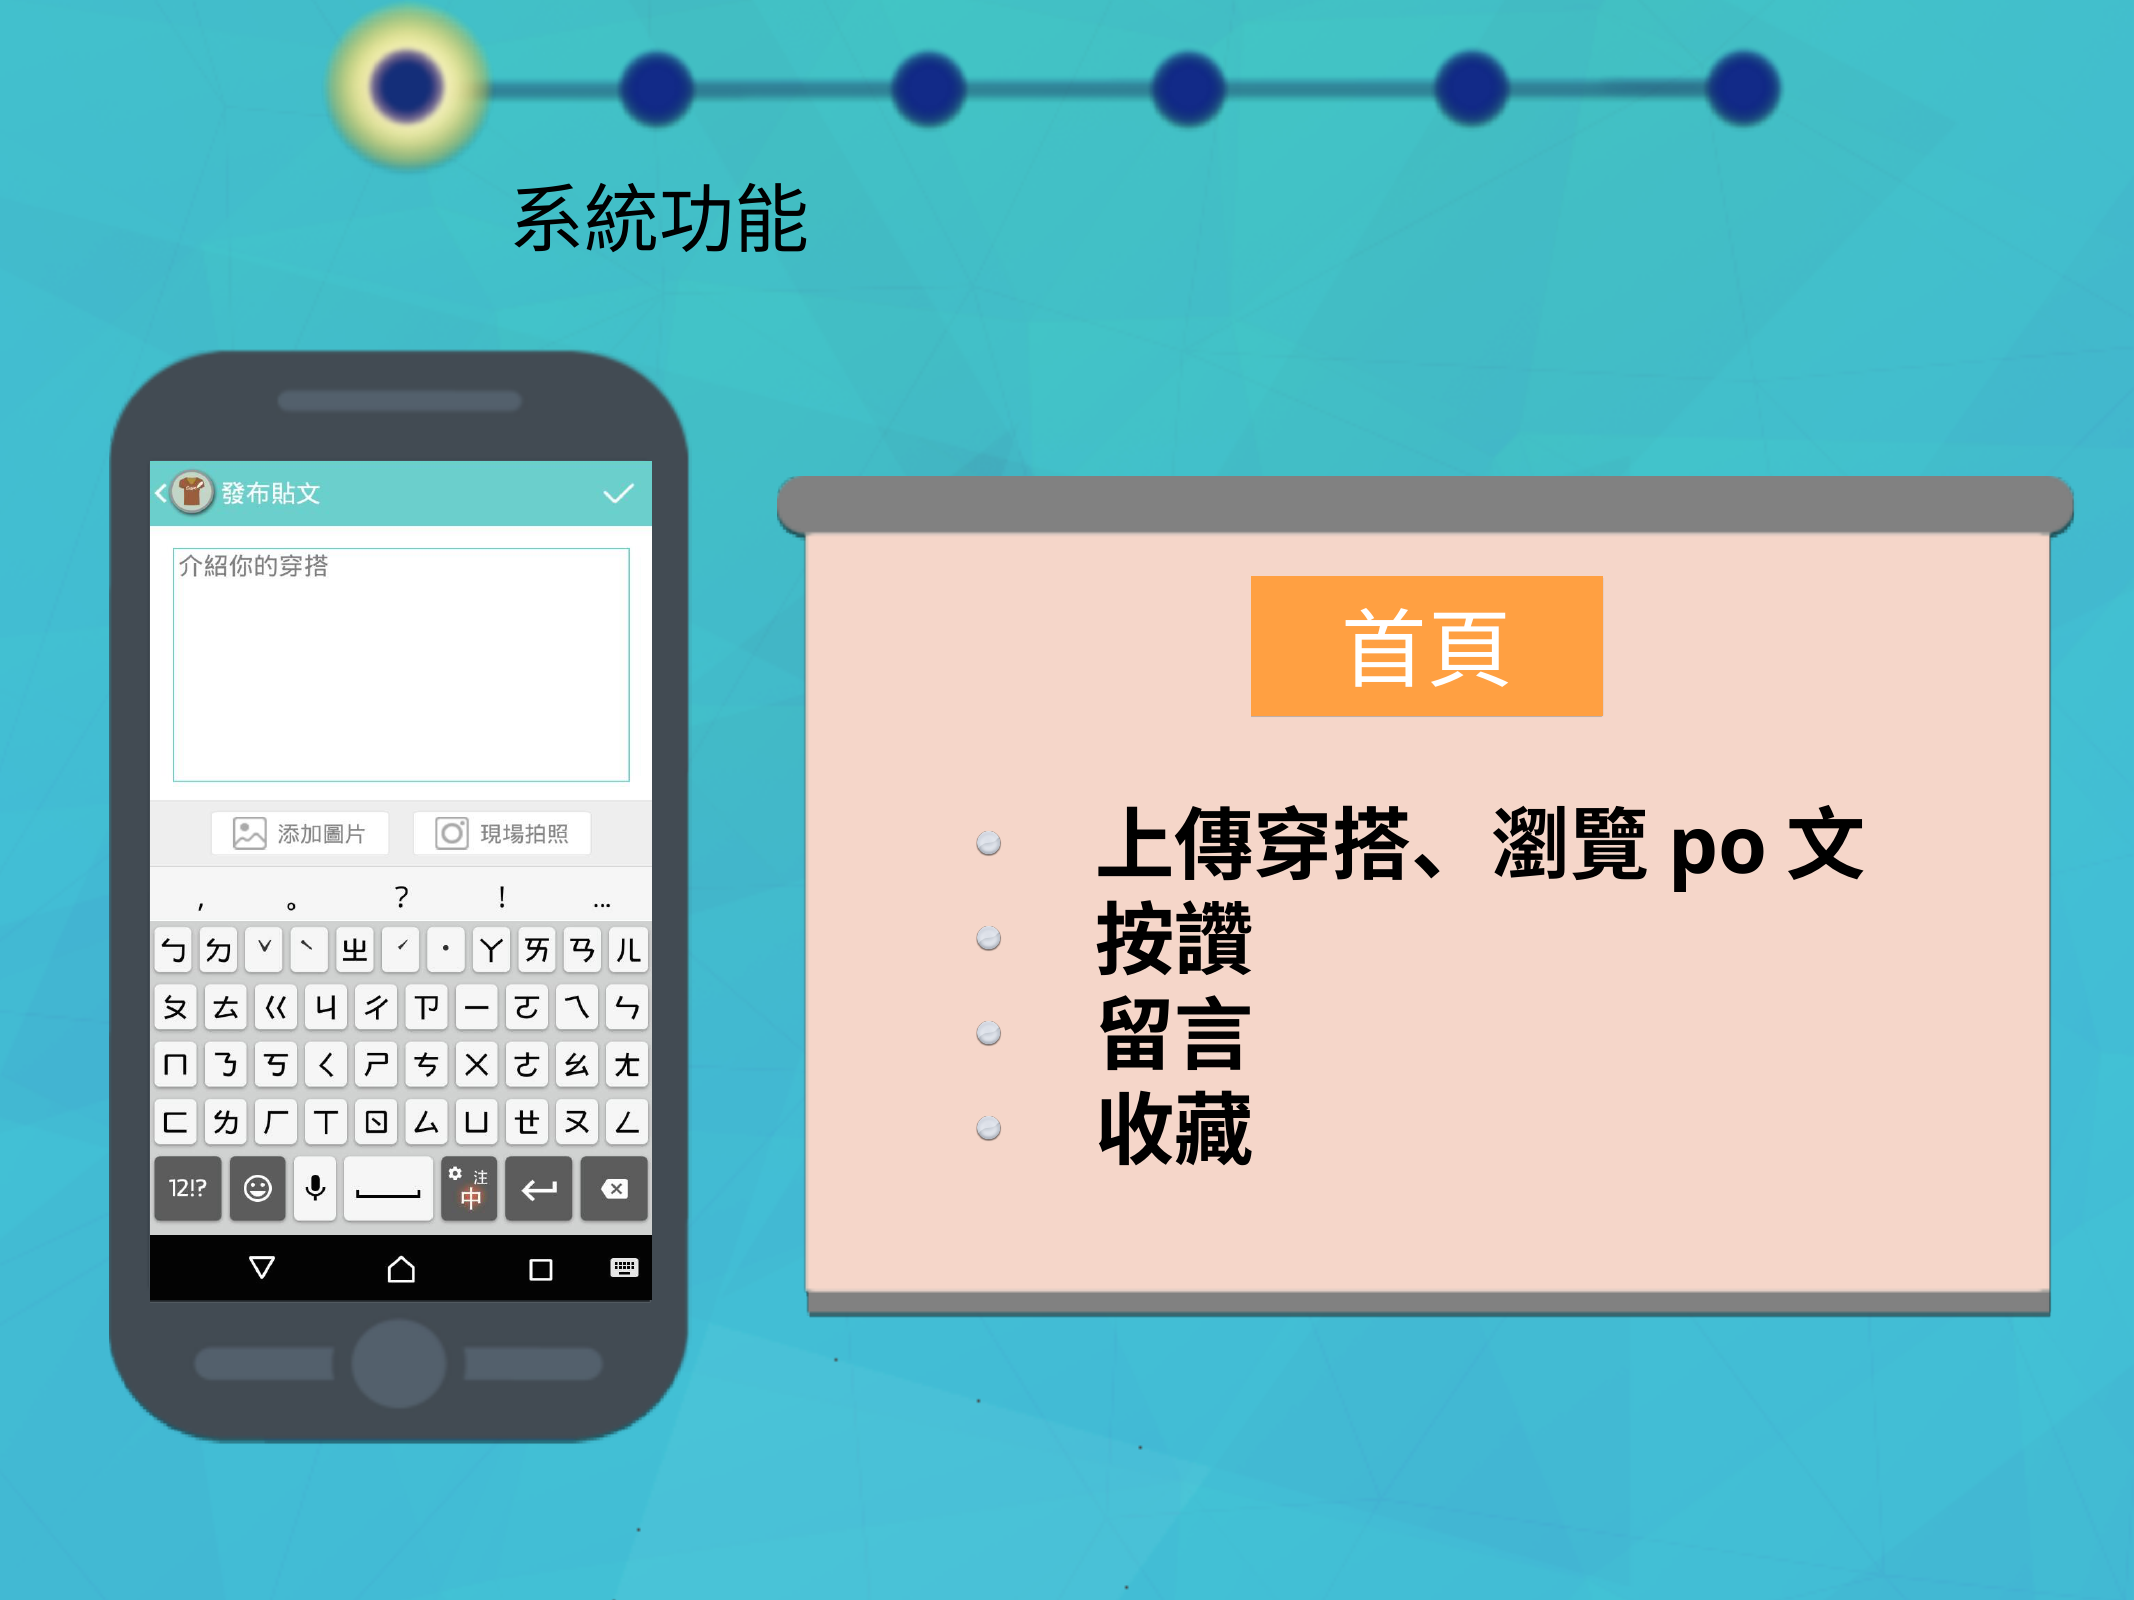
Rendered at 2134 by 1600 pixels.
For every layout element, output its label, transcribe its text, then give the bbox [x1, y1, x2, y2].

text_box 上傳穿搭、瀏覽po文 按讚 留言 收藏 [966, 786, 2134, 1183]
text_box 首頁 [1251, 576, 1603, 716]
text_box 系統功能 [501, 163, 818, 269]
picture [0, 0, 2134, 1600]
